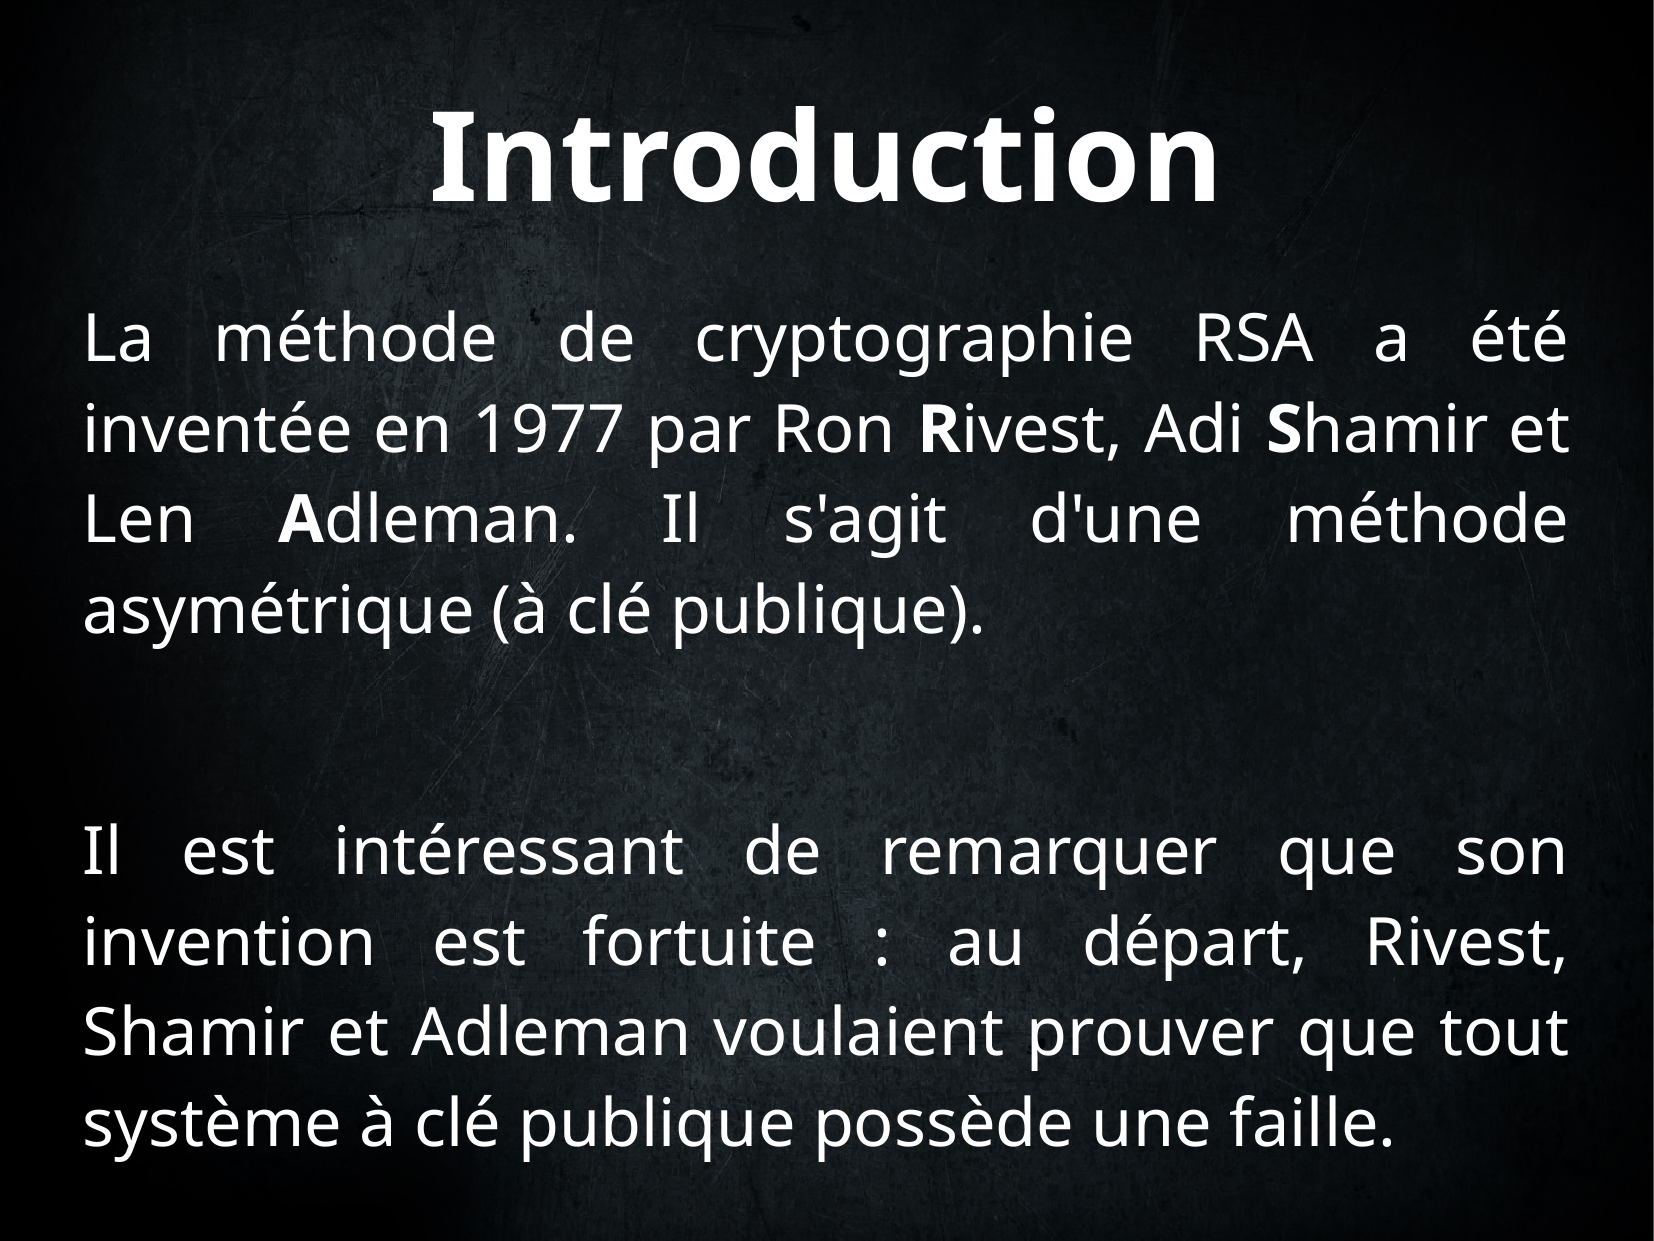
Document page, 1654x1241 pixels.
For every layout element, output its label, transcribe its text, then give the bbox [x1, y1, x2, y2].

picture [0, 0, 1654, 1241]
list La méthode de cryptographie RSA a été inventée en 1977 par Ron Rivest, Adi Shamir et Len Adleman. Il s'agit d'une méthode asymétrique (à clé publique). Il est intéressant de remarquer que son invention est fortuite : au départ, Rivest, Shamir et Adleman voulaient prouver que tout système à clé publique possède une faille. [82, 290, 1571, 1109]
title Introduction [82, 49, 1571, 257]
